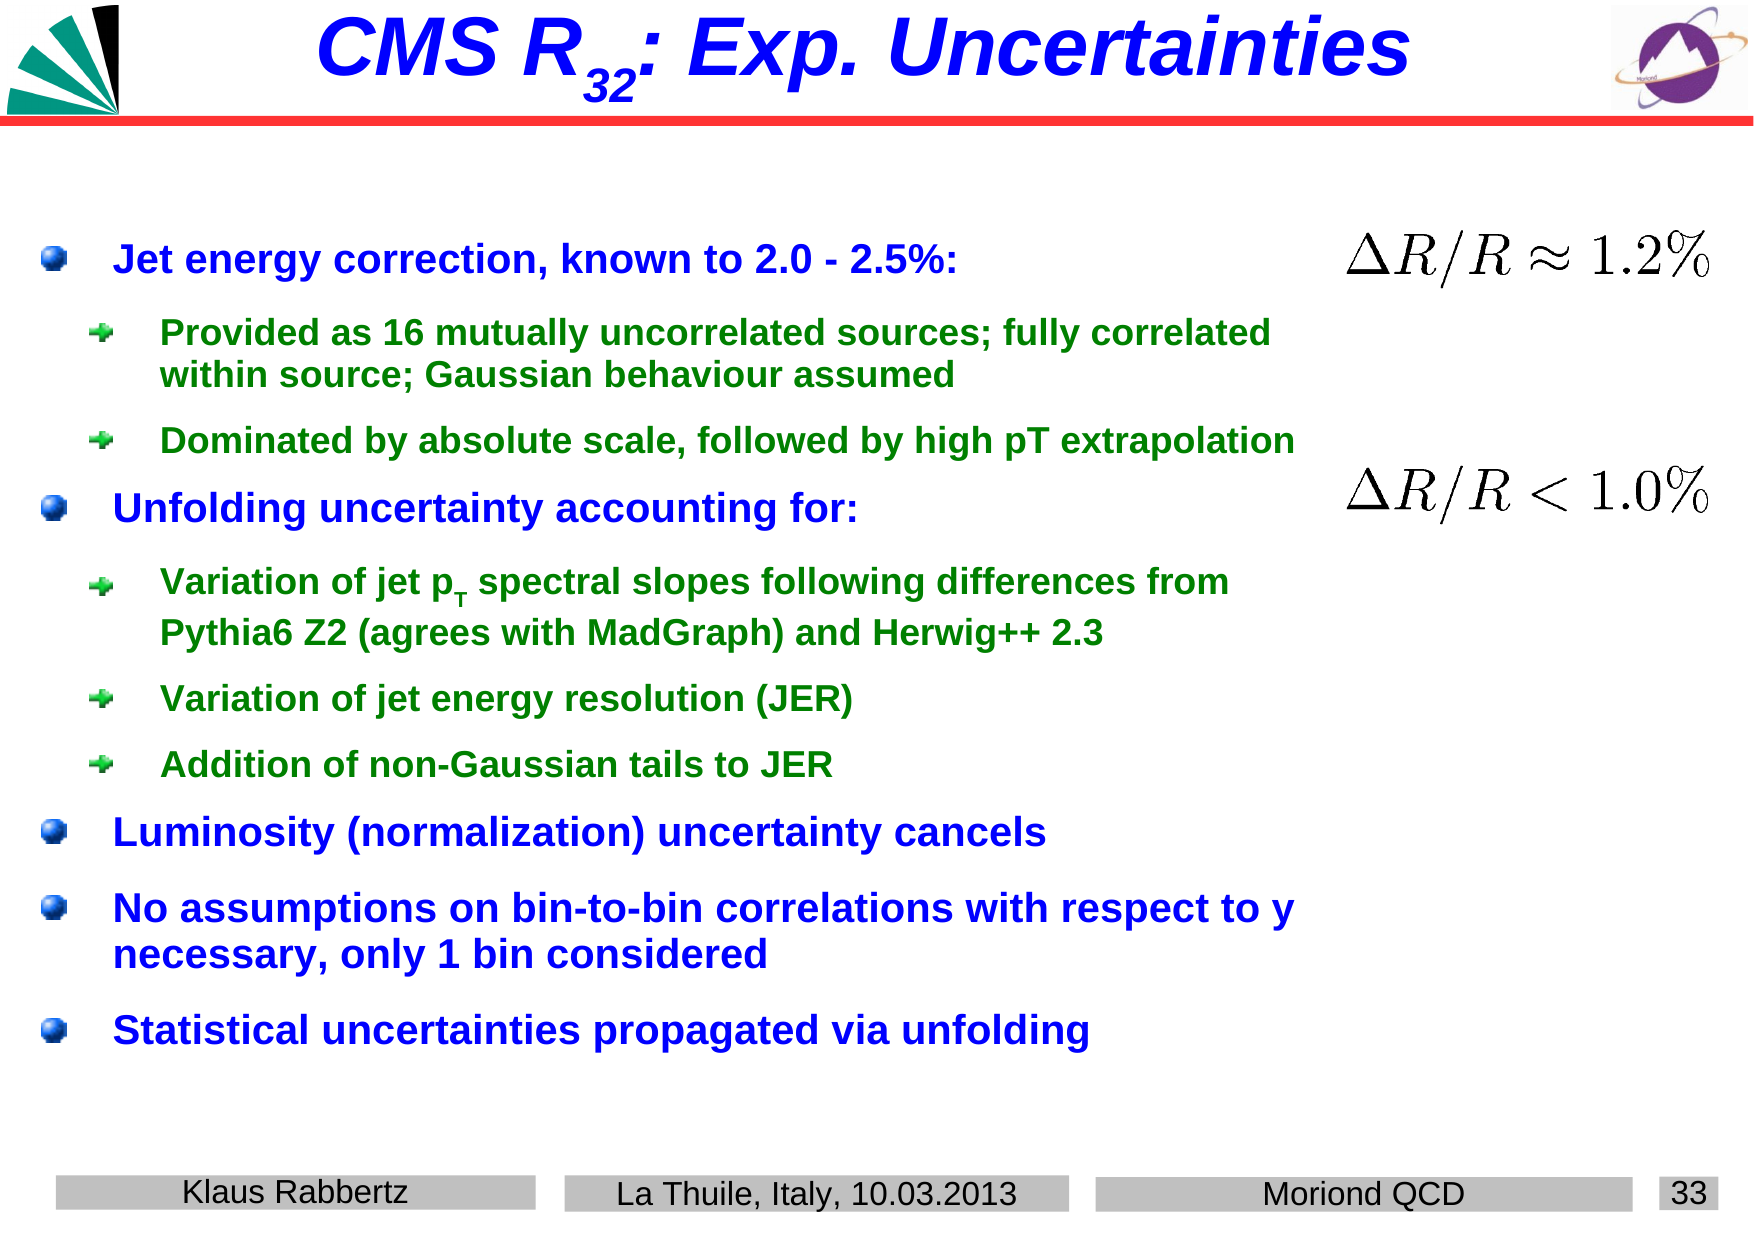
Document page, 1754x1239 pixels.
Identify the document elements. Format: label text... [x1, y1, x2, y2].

title CMS R32: Exp. Uncertainties [123, 0, 1606, 114]
picture [1339, 458, 1719, 529]
picture [1339, 223, 1720, 293]
picture [7, 5, 119, 116]
picture [1611, 5, 1748, 110]
list Jet energy correction, known to 2.0 - 2.5%: Provided as 16 mutually uncorrelated sources; fully correlated within source; Gaussian behaviour assumed Dominated by absolute scale, followed by high pT extrapolation Unfolding uncertainty accounting for: Variation of jet pT spectral slopes following differences from Pythia6 Z2 (agrees with MadGraph) and Herwig++ 2.3 Variation of jet energy resolution (JER) Addition of non-Gaussian tails to JER Luminosity (normalization) uncertainty cancels No assumptions on bin-to-bin correlations with respect to y necessary, only 1 bin considered Statistical uncertainties propagated via unfolding [30, 235, 1336, 1054]
